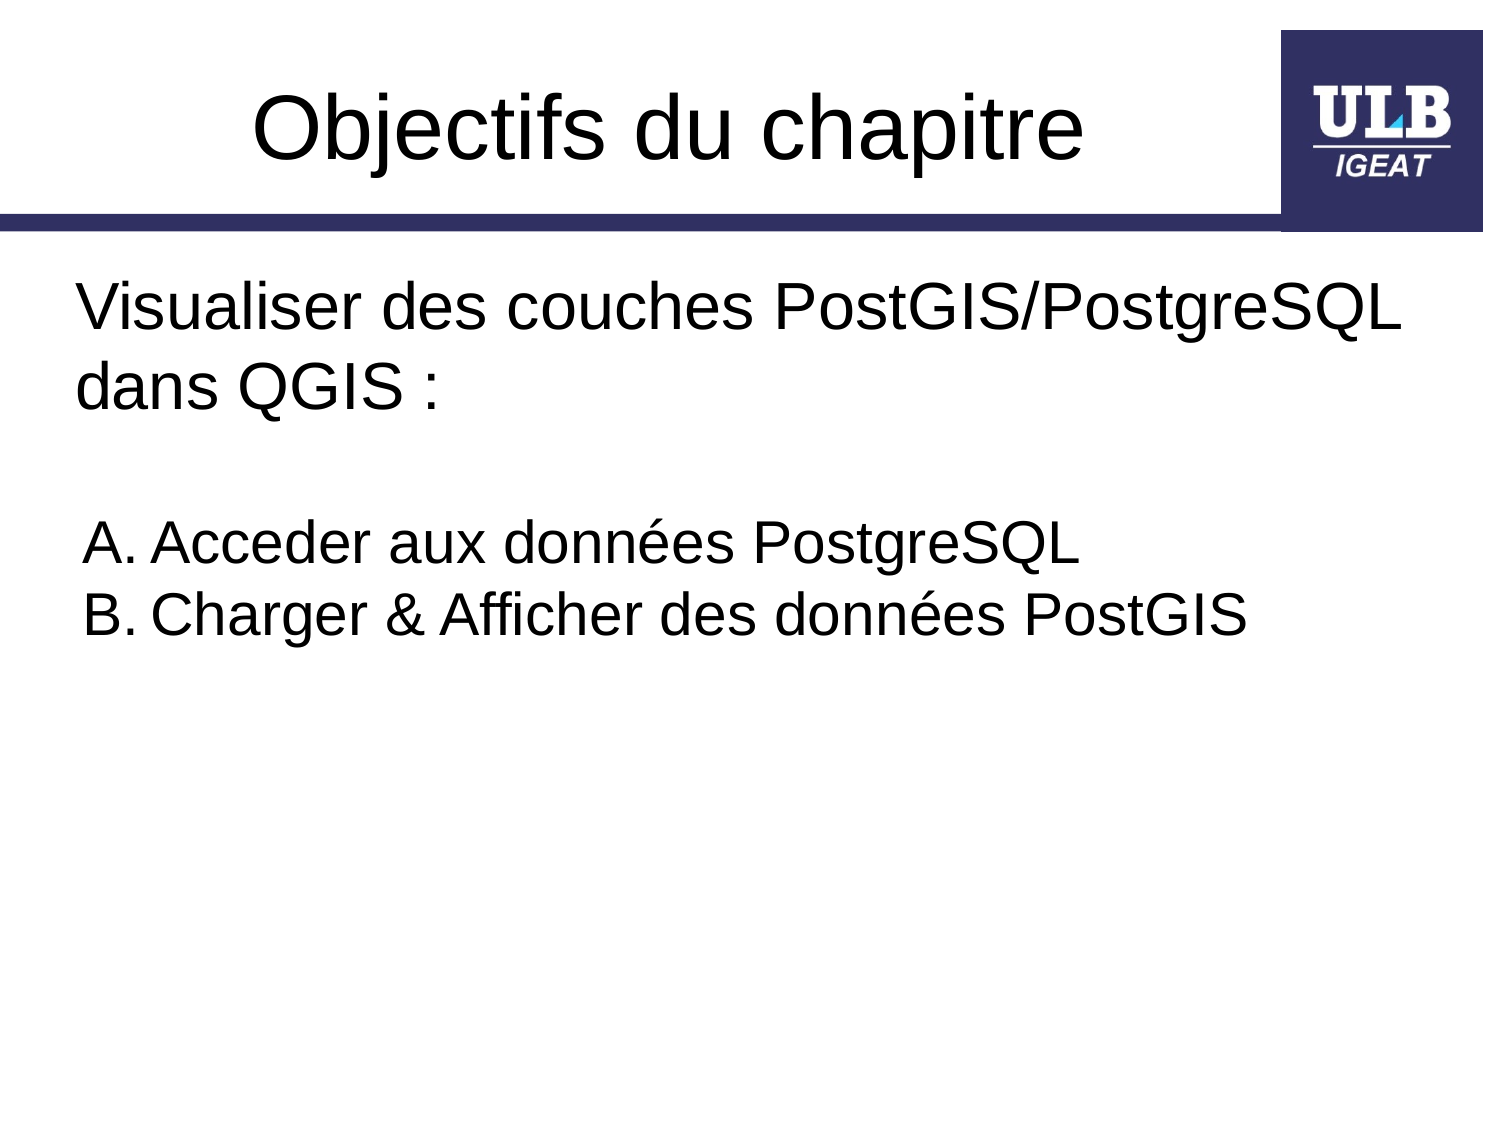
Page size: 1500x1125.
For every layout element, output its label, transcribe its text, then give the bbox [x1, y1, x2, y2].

picture [1281, 30, 1483, 232]
text_box Visualiser des couches PostGIS/PostgreSQL dans QGIS : Acceder aux données PostgreSQL Charger & Afficher des données PostGIS [75, 263, 1425, 916]
text_box Objectifs du chapitre [74, 44, 1264, 201]
